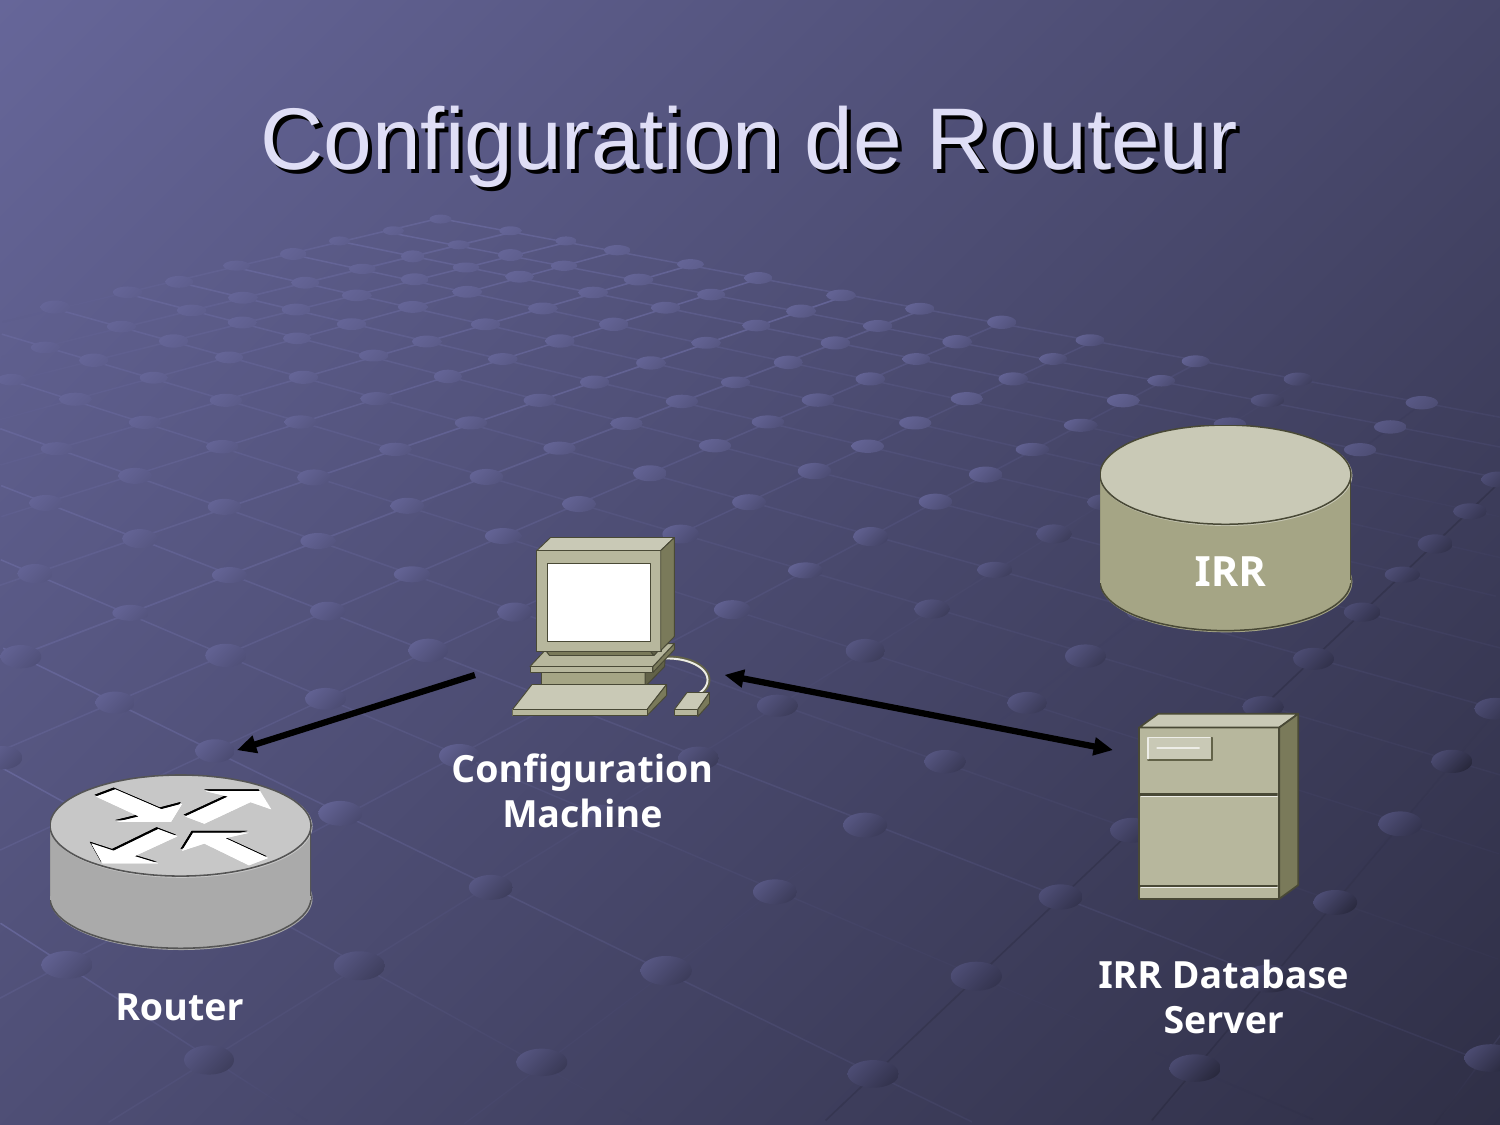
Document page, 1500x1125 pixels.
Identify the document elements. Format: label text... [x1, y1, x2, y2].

picture [1100, 425, 1353, 633]
text_box Router [100, 974, 259, 1036]
title Configuration de Routeur [75, 45, 1426, 233]
picture [1137, 712, 1300, 901]
picture [512, 537, 711, 718]
text_box IRR [1179, 537, 1281, 604]
text_box Configuration Machine [424, 737, 741, 843]
picture [50, 774, 313, 951]
text_box IRR Database Server [1072, 942, 1376, 1049]
